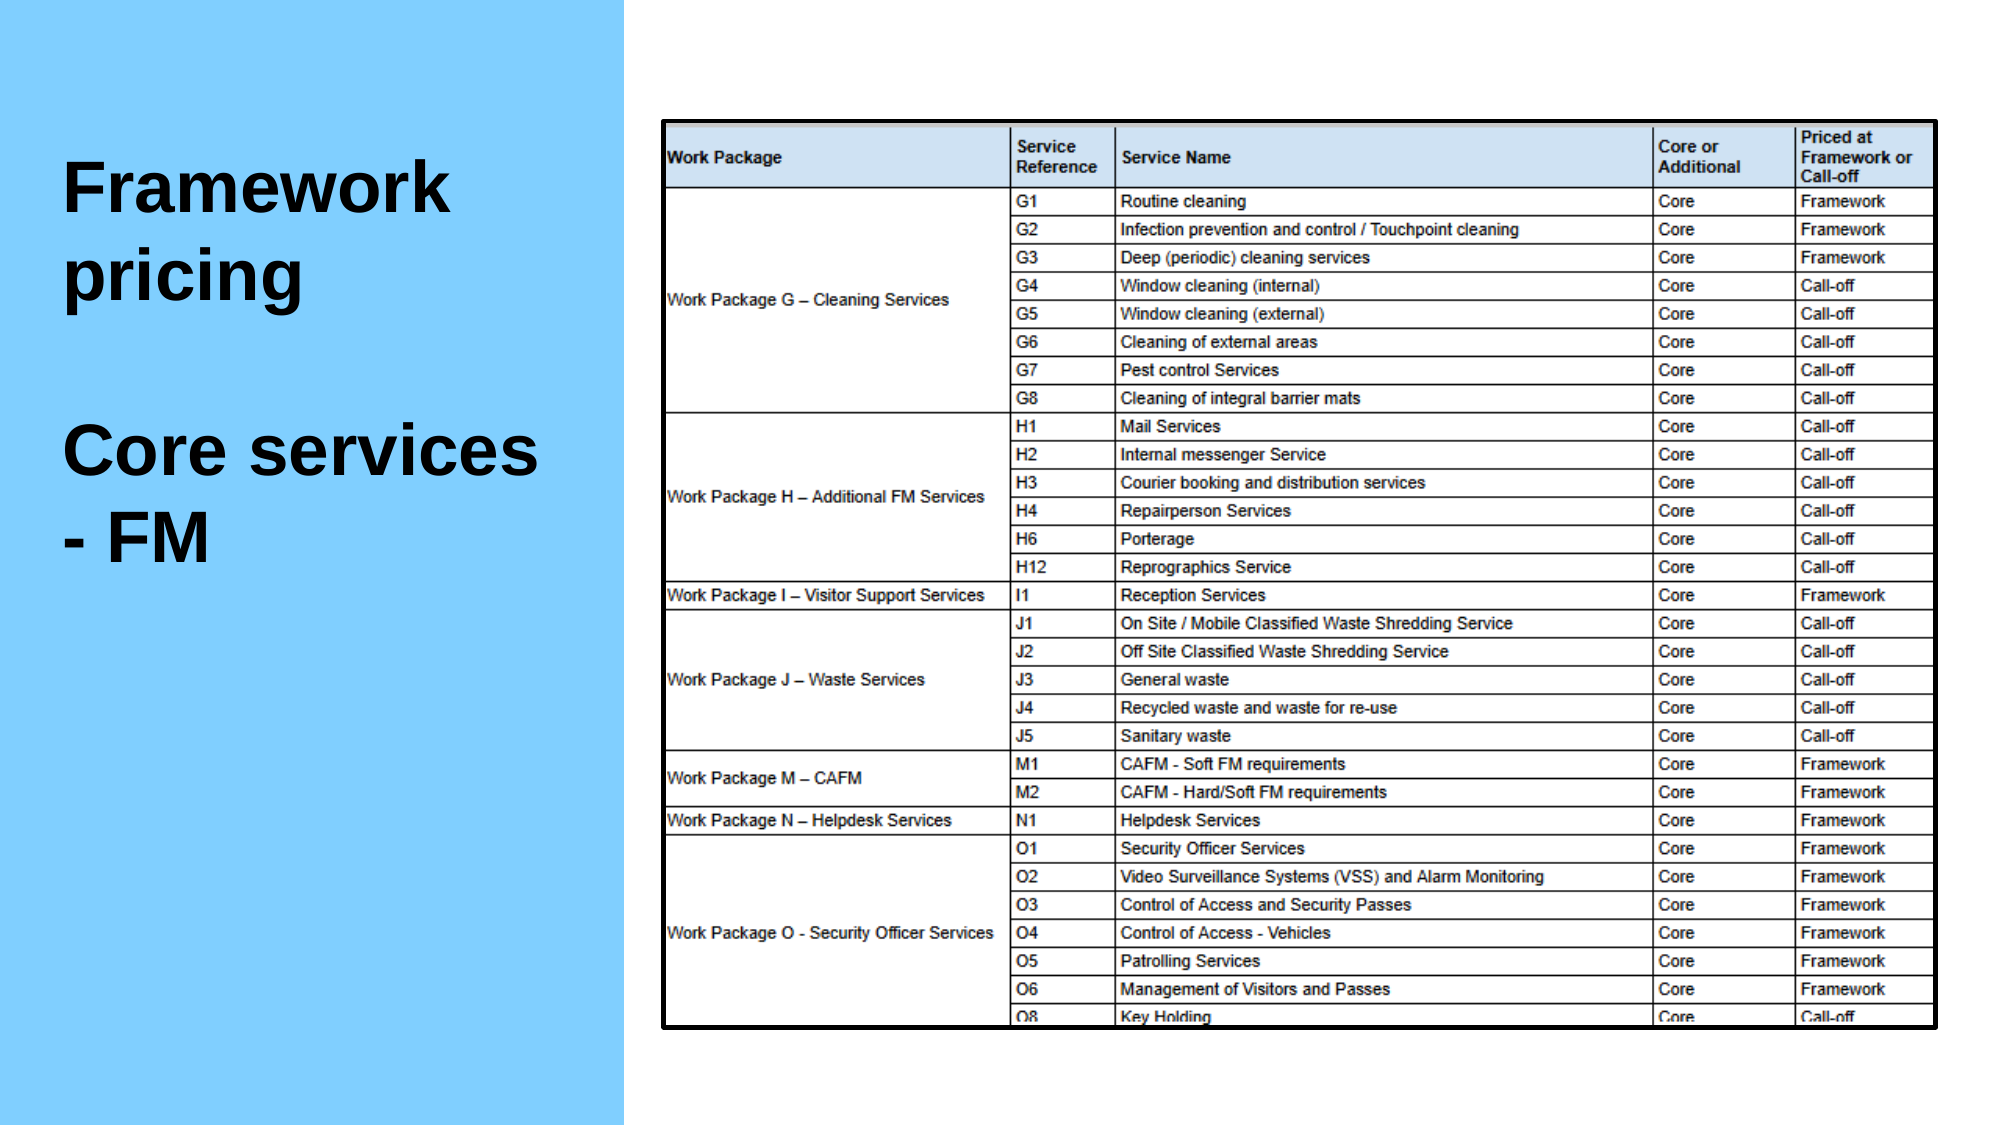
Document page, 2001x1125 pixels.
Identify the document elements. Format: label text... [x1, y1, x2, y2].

picture [666, 123, 1934, 1025]
title Framework pricing Core services - FM [62, 139, 564, 366]
